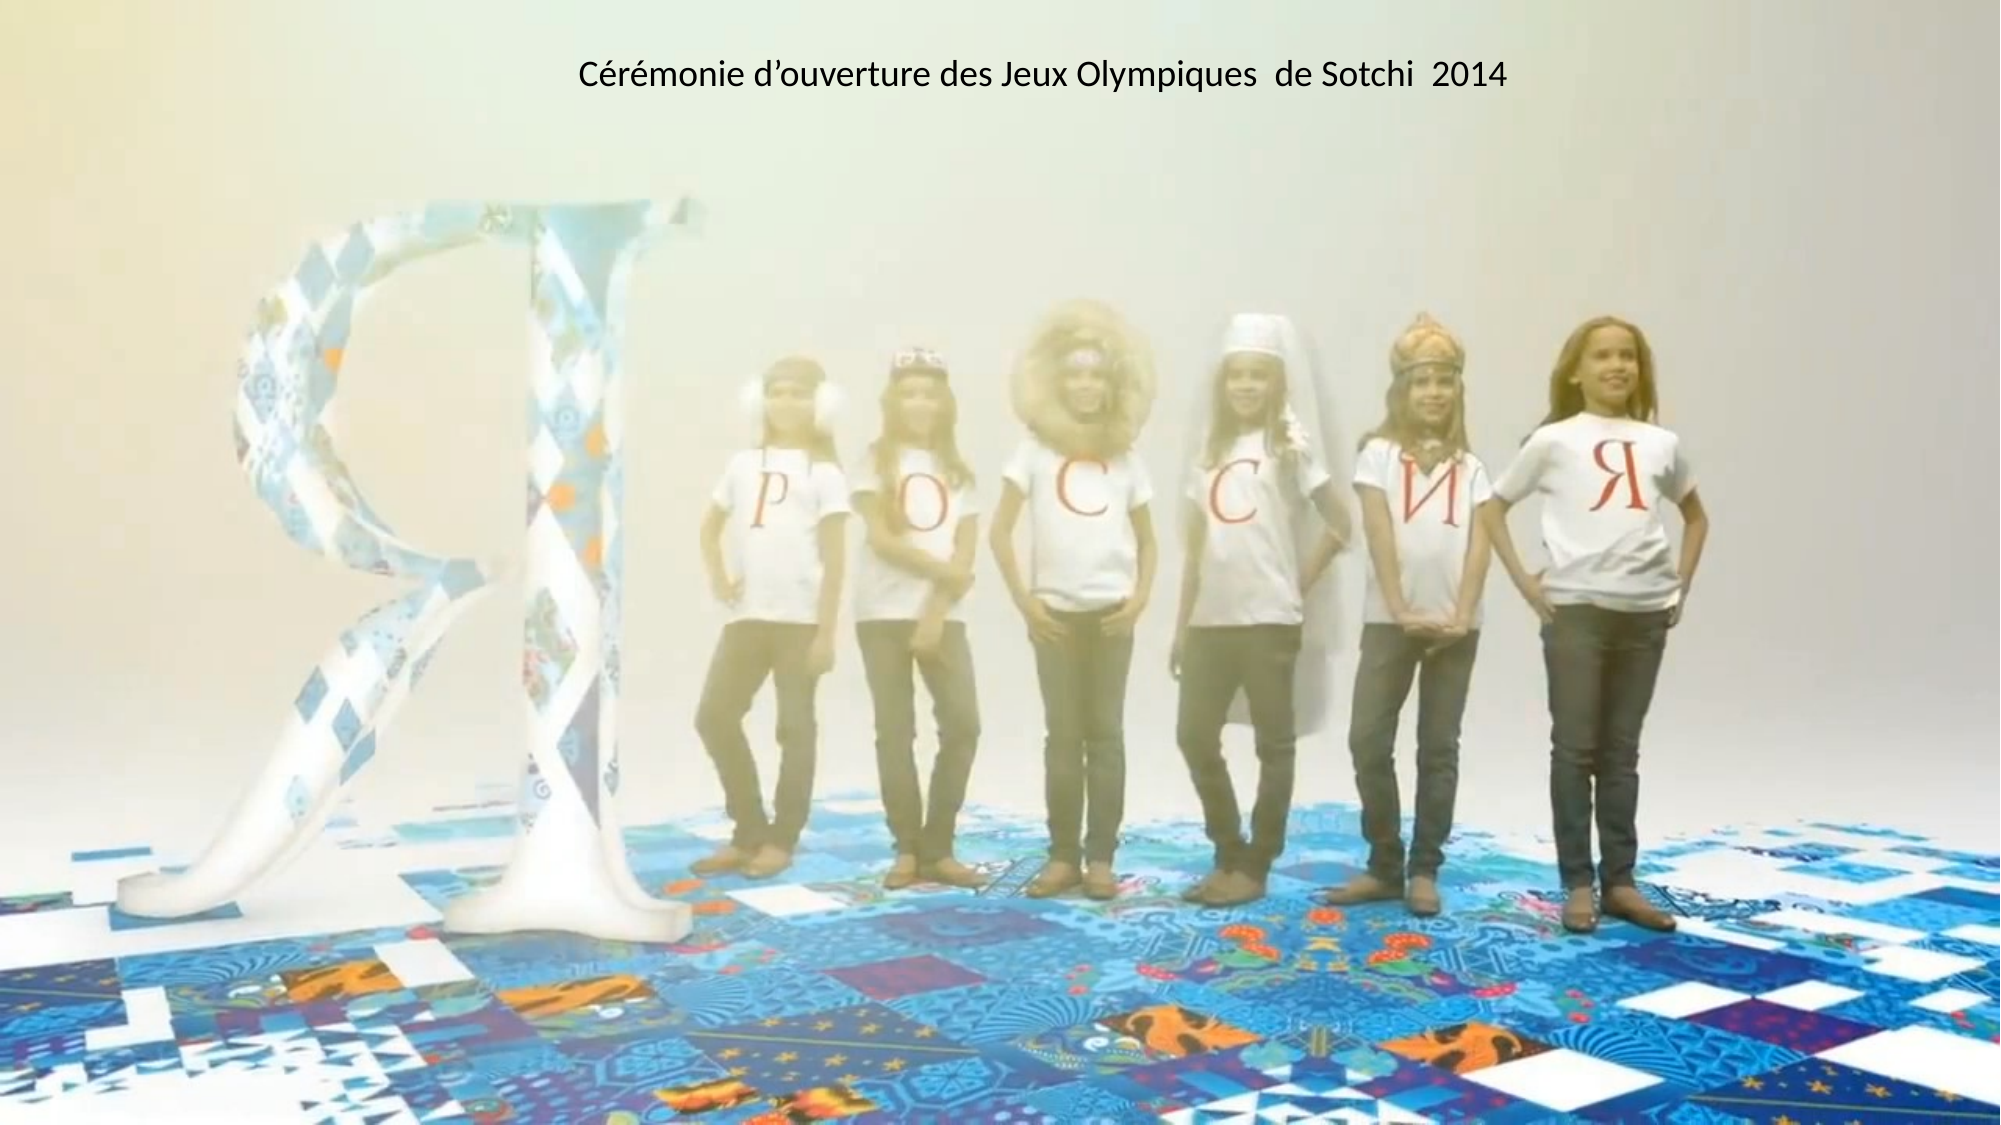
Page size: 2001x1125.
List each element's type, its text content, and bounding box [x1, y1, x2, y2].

picture [0, 0, 2000, 1125]
text_box Cérémonie d’ouverture des Jeux Olympiques de Sotchi 2014 [300, 41, 1796, 102]
